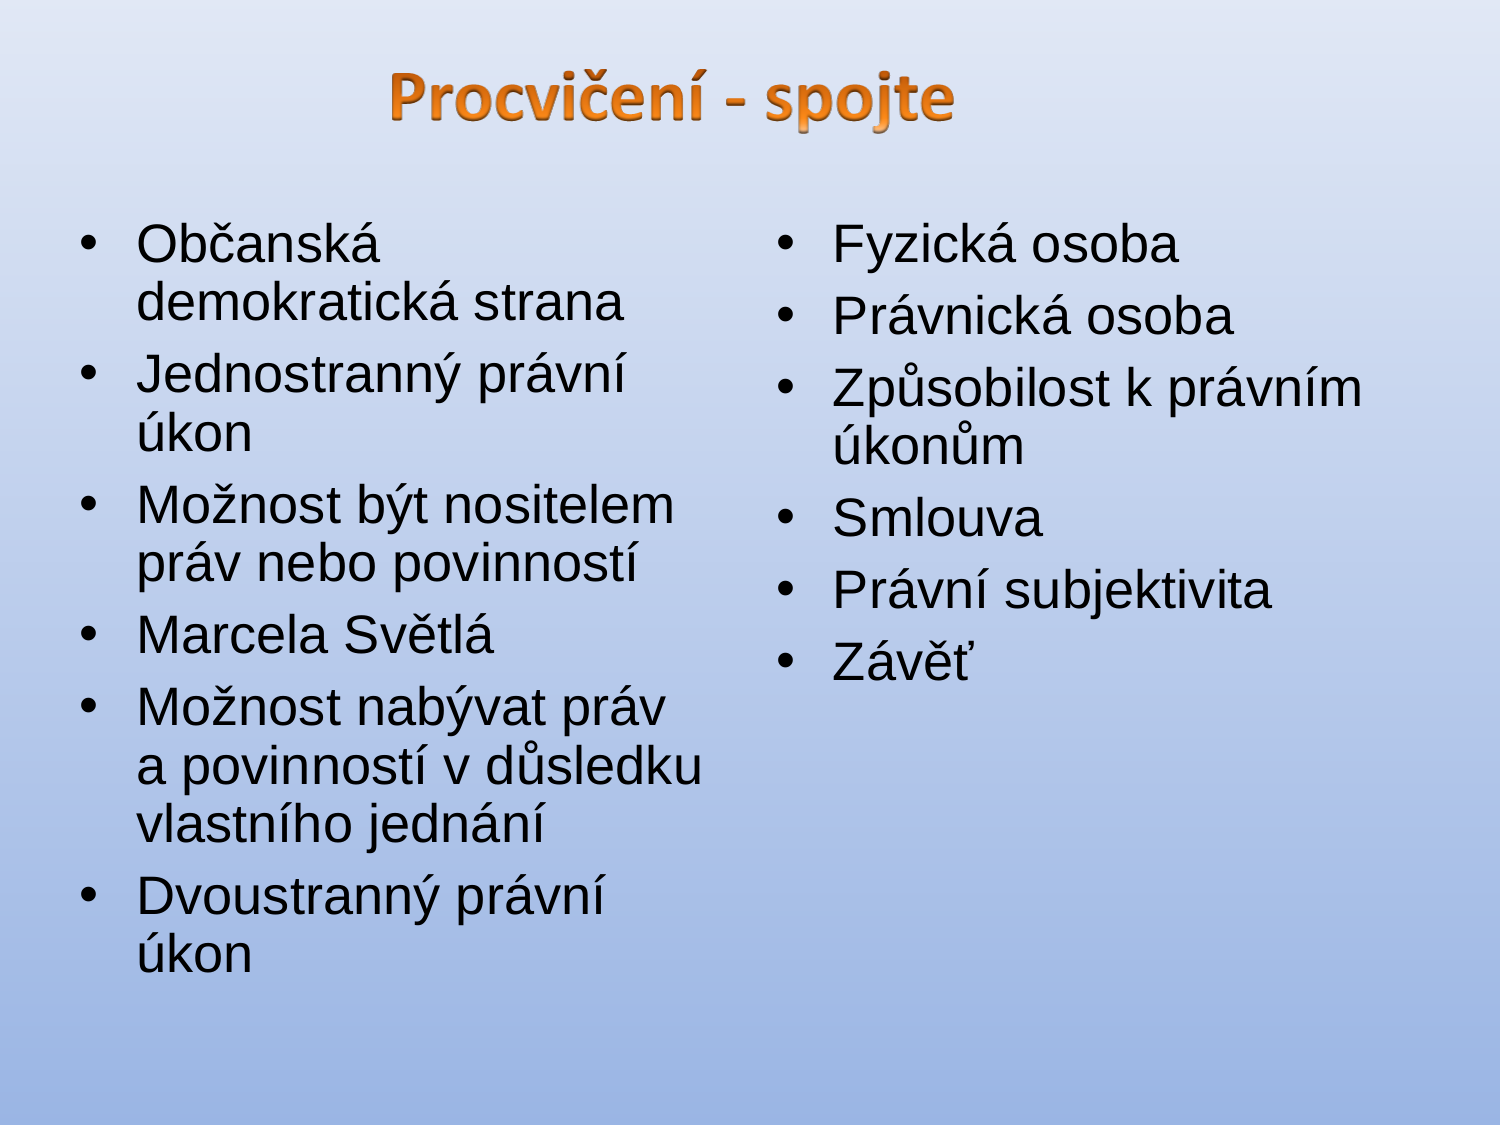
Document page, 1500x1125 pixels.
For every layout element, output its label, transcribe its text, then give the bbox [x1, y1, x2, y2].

picture [324, 28, 1021, 186]
list Fyzická osoba Právnická osoba Způsobilost k právním úkonům Smlouva Právní subjektivita Závěť [761, 208, 1425, 951]
list Občanská demokratická strana Jednostranný právní úkon Možnost být nositelem práv nebo povinností Marcela Světlá Možnost nabývat práv a povinností v důsledku vlastního jednání Dvoustranný právní úkon [64, 207, 728, 1125]
